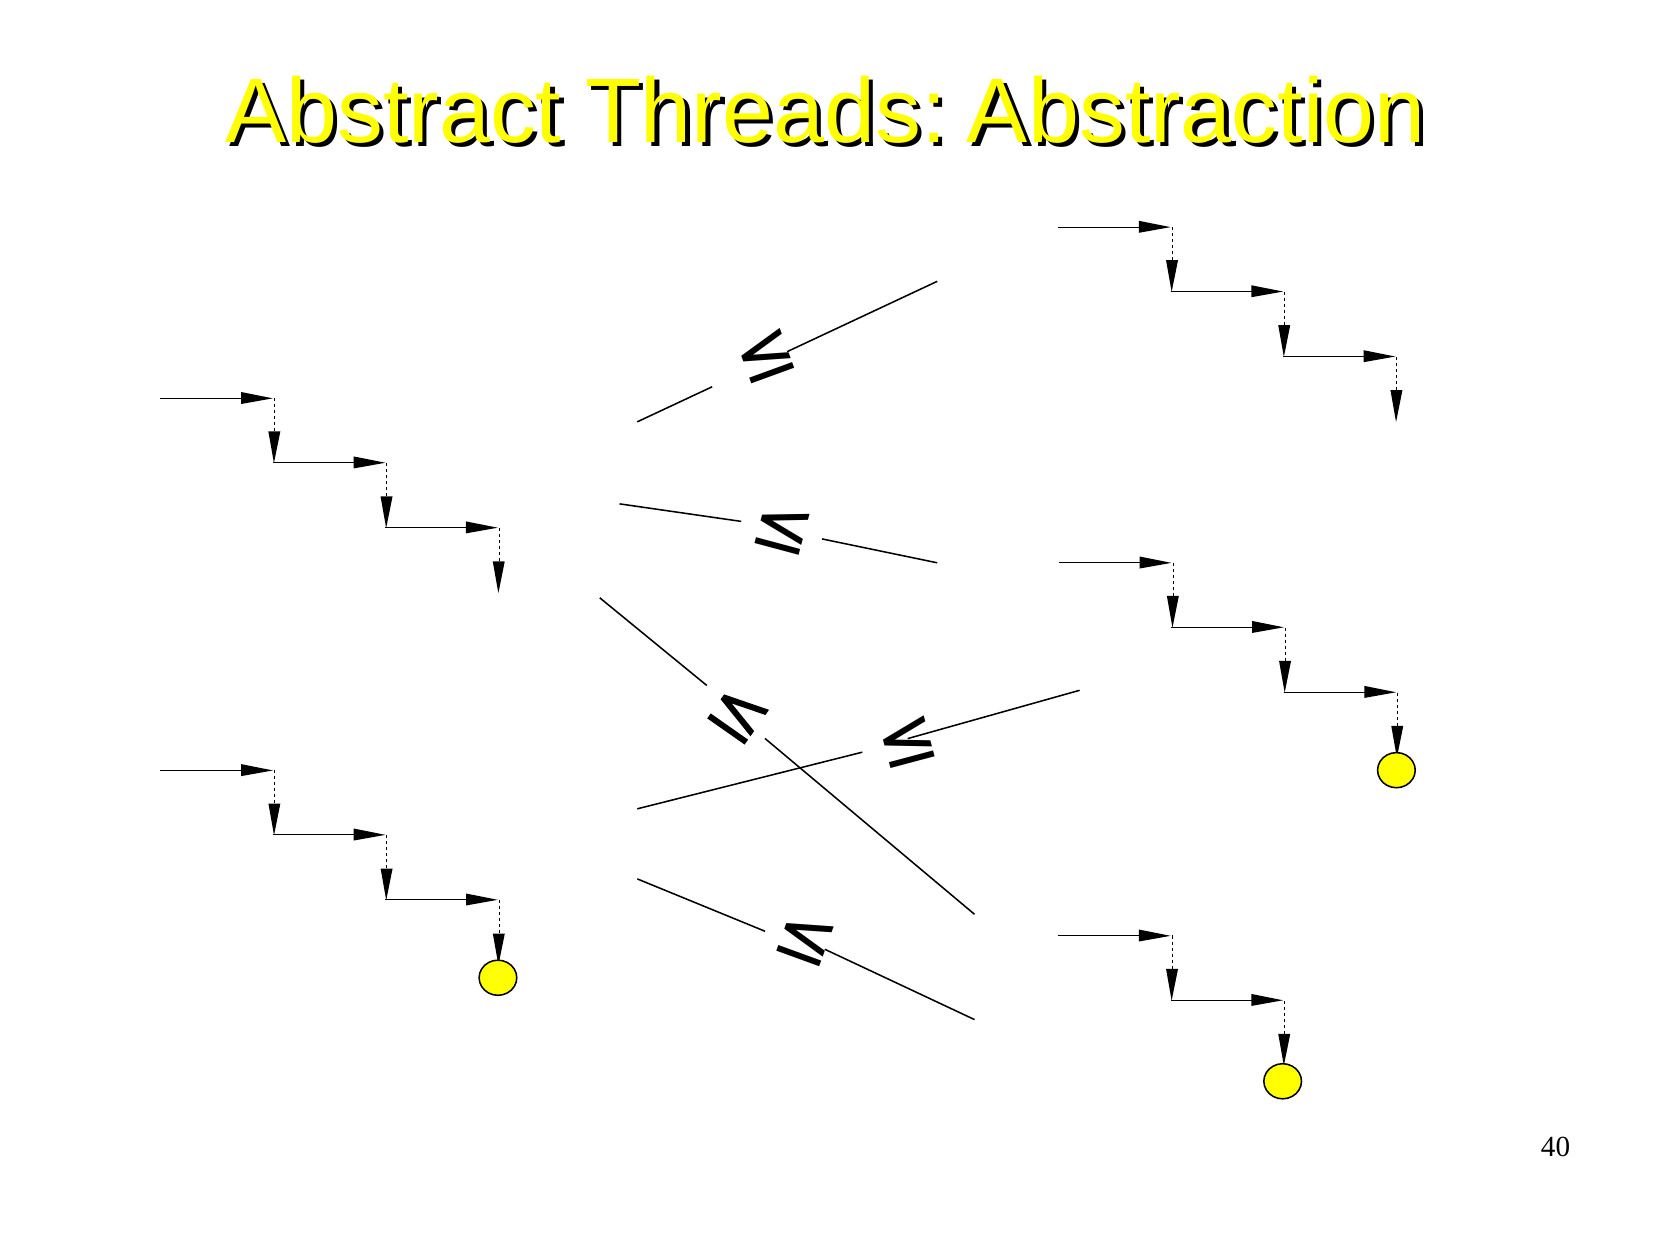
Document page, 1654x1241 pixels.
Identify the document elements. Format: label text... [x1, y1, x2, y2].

text_box [479, 960, 517, 996]
text_box ≤ [736, 872, 845, 1022]
text_box ≤ [706, 296, 804, 417]
text_box [1377, 752, 1416, 788]
text_box ≤ [727, 464, 818, 583]
title Abstract Threads: Abstraction [82, 6, 1571, 200]
text_box ≤ [797, 930, 831, 950]
text_box ≤ [774, 520, 808, 539]
text_box ≤ [734, 705, 764, 730]
text_box ≤ [850, 679, 957, 805]
text_box ≤ [656, 643, 788, 792]
text_box ≤ [753, 334, 787, 355]
text_box [1263, 1063, 1302, 1099]
